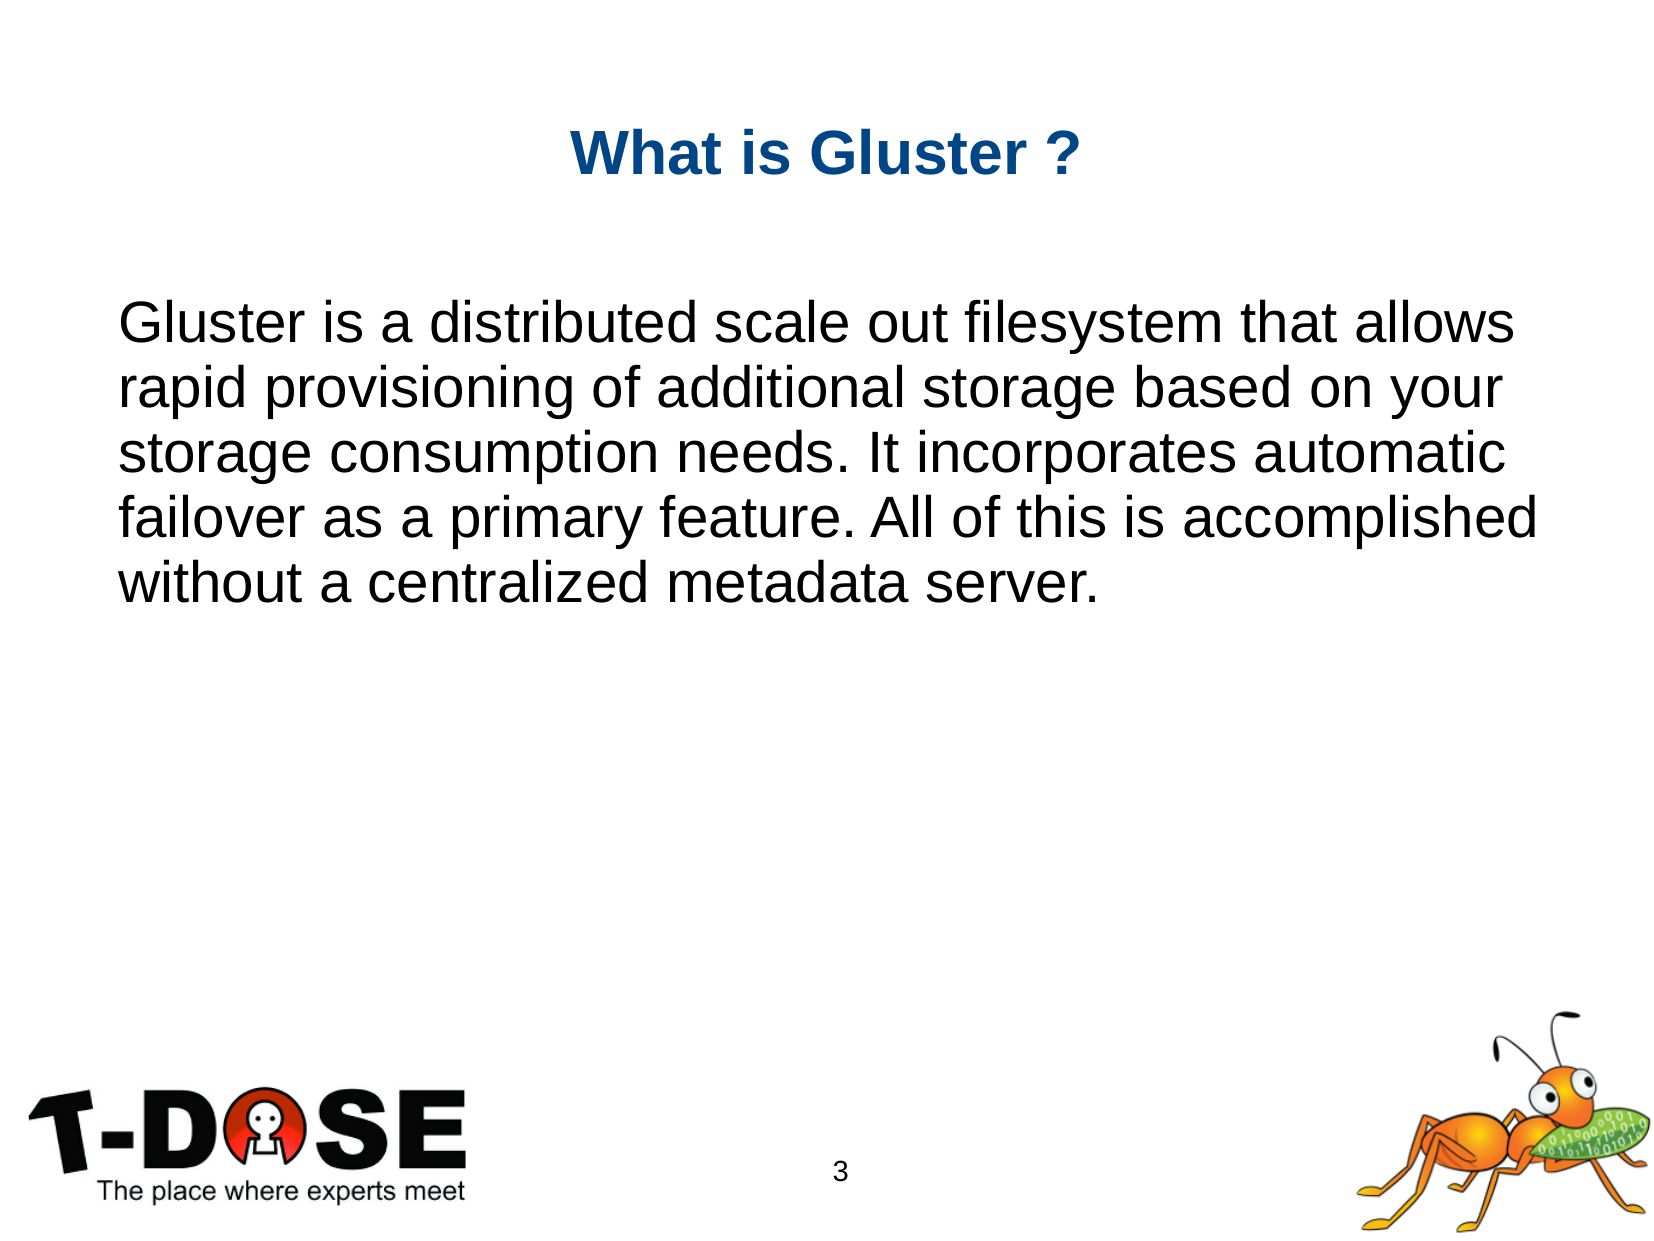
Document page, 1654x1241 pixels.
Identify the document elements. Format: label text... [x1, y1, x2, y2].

title What is Gluster ? [82, 49, 1571, 257]
list Gluster is a distributed scale out filesystem that allows rapid provisioning of additional storage based on your storage consumption needs. It incorporates automatic failover as a primary feature. All of this is accomplished without a centralized metadata server. [82, 290, 1571, 1010]
picture [1353, 1009, 1654, 1235]
picture [23, 1067, 481, 1214]
